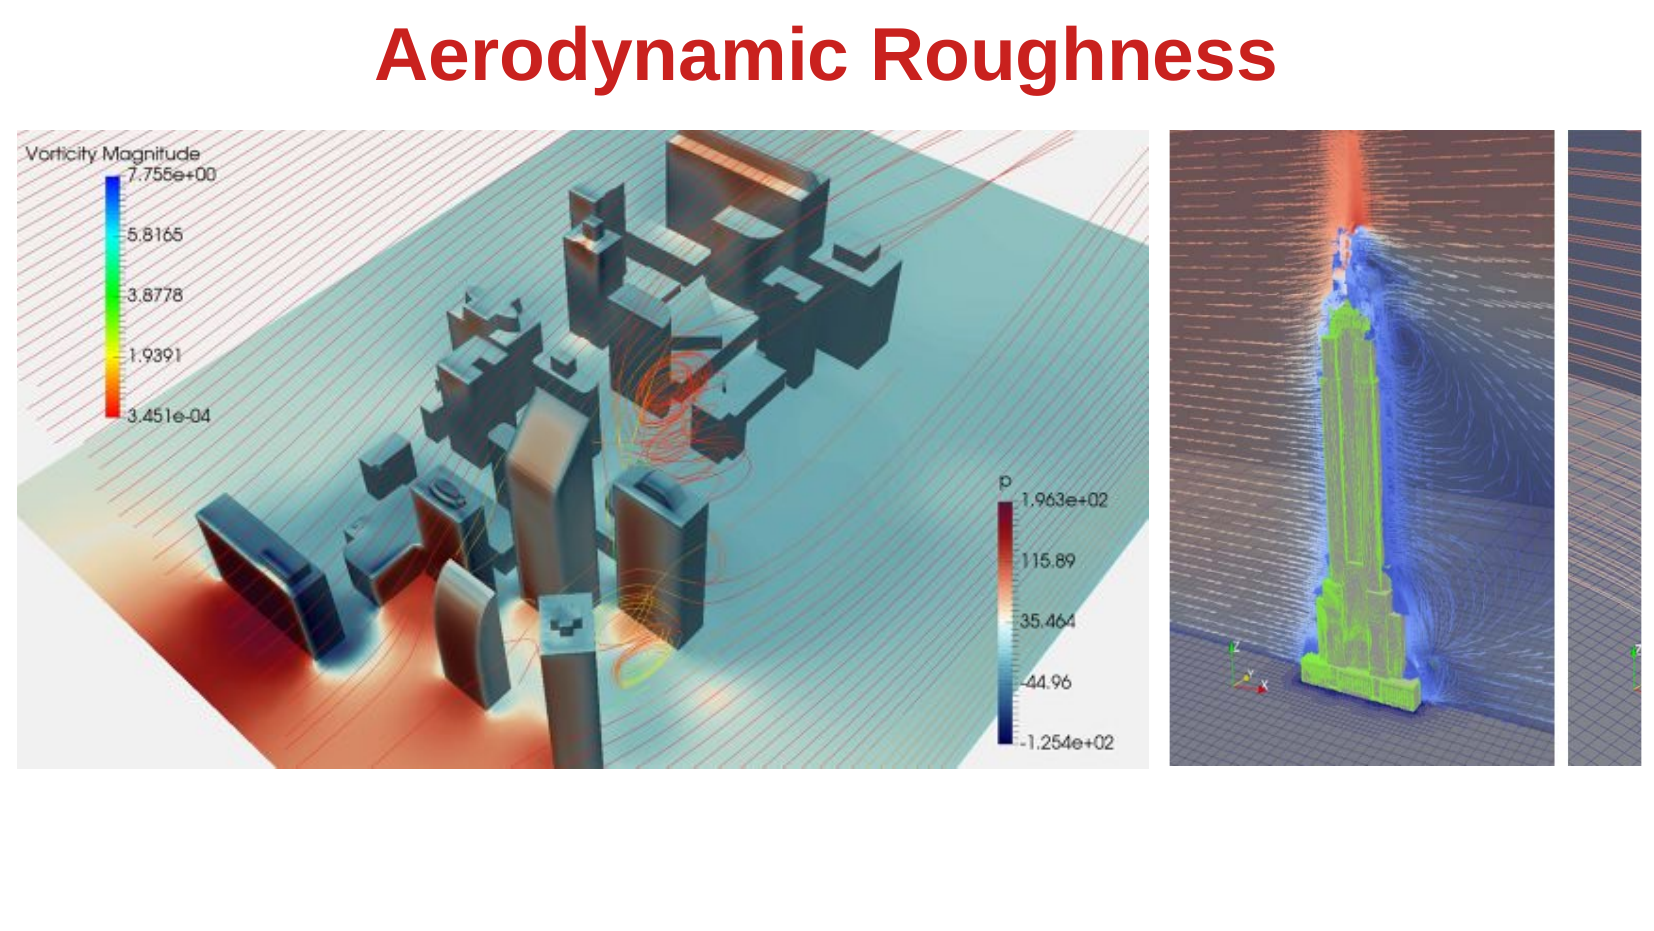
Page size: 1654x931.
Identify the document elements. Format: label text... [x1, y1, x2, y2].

picture [1169, 130, 1642, 766]
title Aerodynamic Roughness [0, 5, 1654, 107]
picture [17, 130, 1149, 769]
